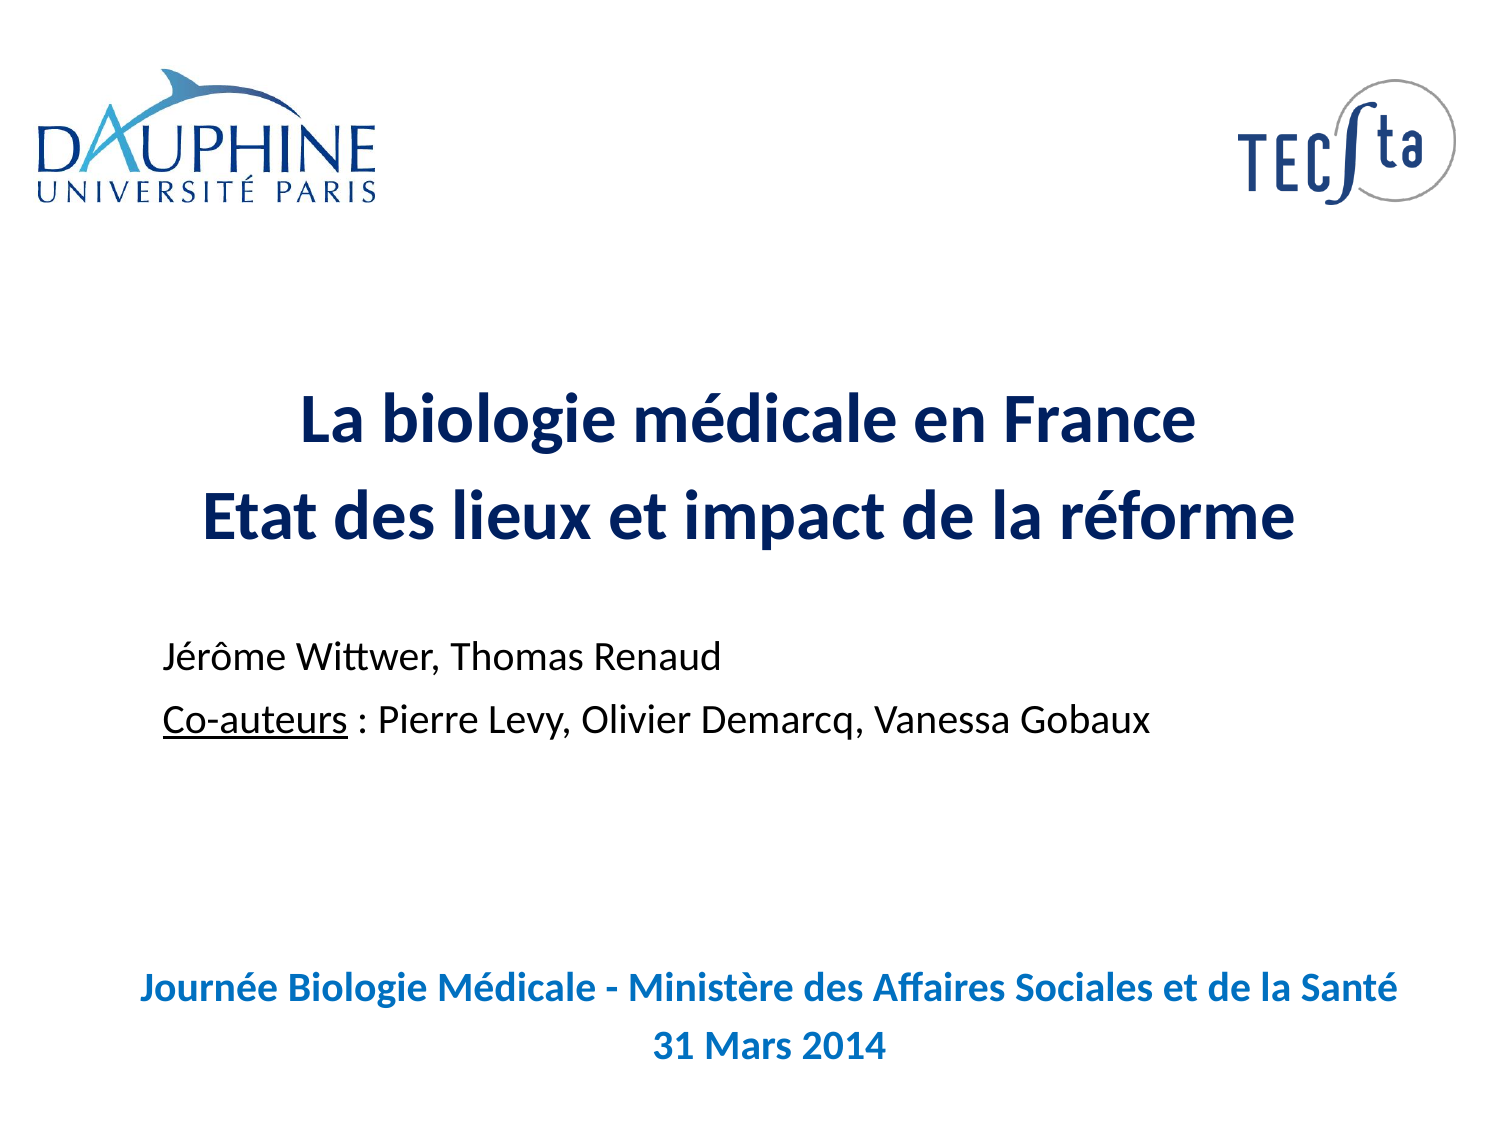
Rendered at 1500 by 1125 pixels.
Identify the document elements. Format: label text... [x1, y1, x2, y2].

subtitle Journée Biologie Médicale - Ministère des Affaires Sociales et de la Santé 31 Mars 2014 [112, 952, 1428, 1083]
title La biologie médicale en France Etat des lieux et impact de la réforme [112, 278, 1388, 634]
picture [1238, 79, 1456, 205]
text_box Jérôme Wittwer, Thomas Renaud Co-auteurs : Pierre Levy, Olivier Demarcq, Vanessa Gobaux [147, 621, 1400, 882]
picture [33, 65, 379, 249]
